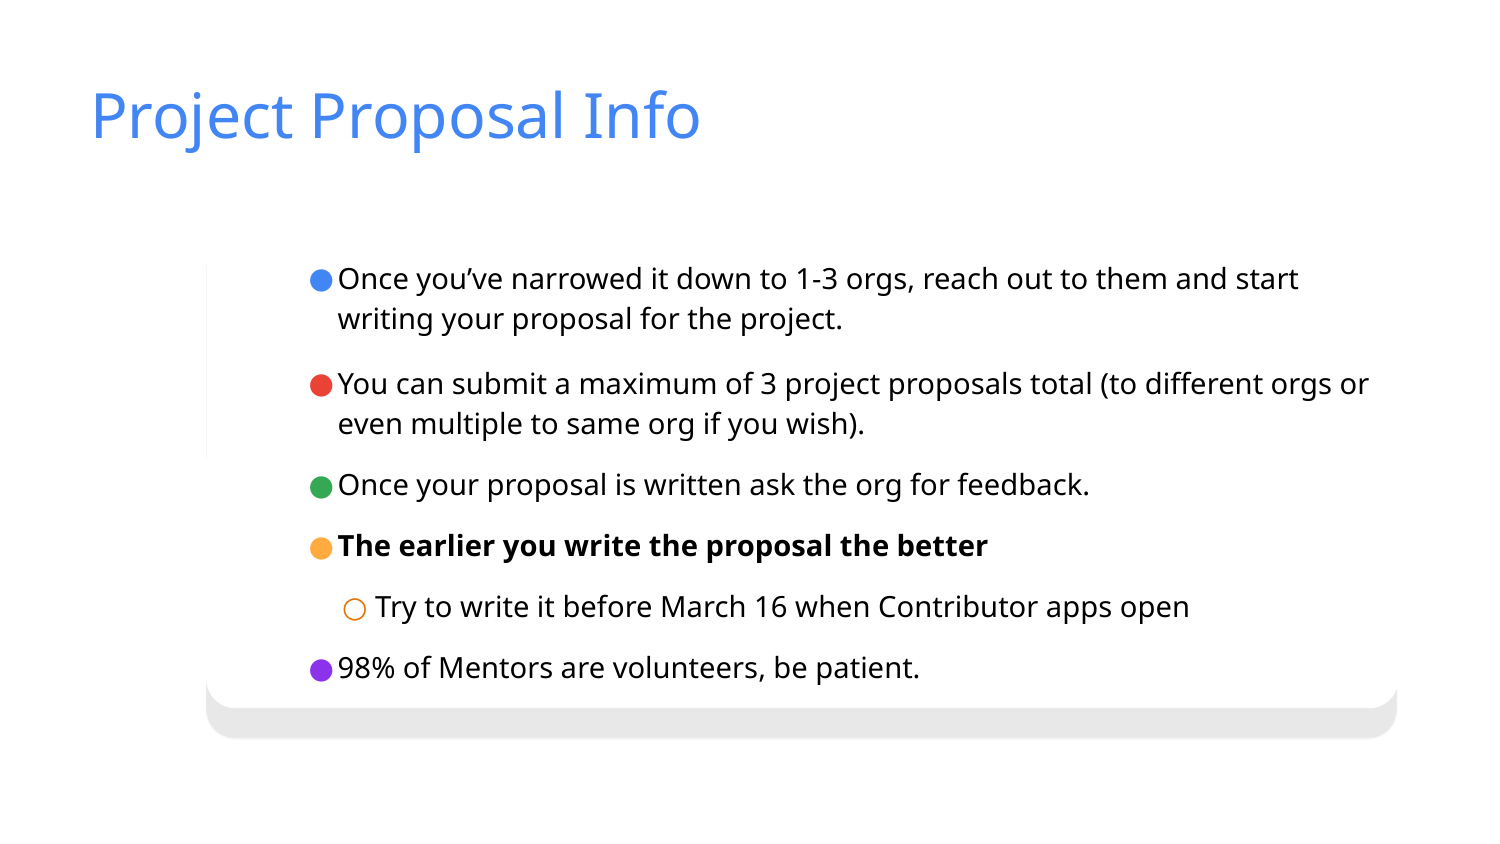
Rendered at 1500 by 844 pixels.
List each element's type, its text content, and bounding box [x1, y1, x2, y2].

text_box Once you’ve narrowed it down to 1-3 orgs, reach out to them and start writing your proposal for the project. You can submit a maximum of 3 project proposals total (to different orgs or even multiple to same org if you wish). Once your proposal is written ask the org for feedback. The earlier you write the proposal the better Try to write it before March 16 when Contributor apps open 98% of Mentors are volunteers, be patient. [255, 245, 1444, 694]
text_box [206, 208, 1399, 709]
title Project Proposal Info [75, 60, 1425, 126]
